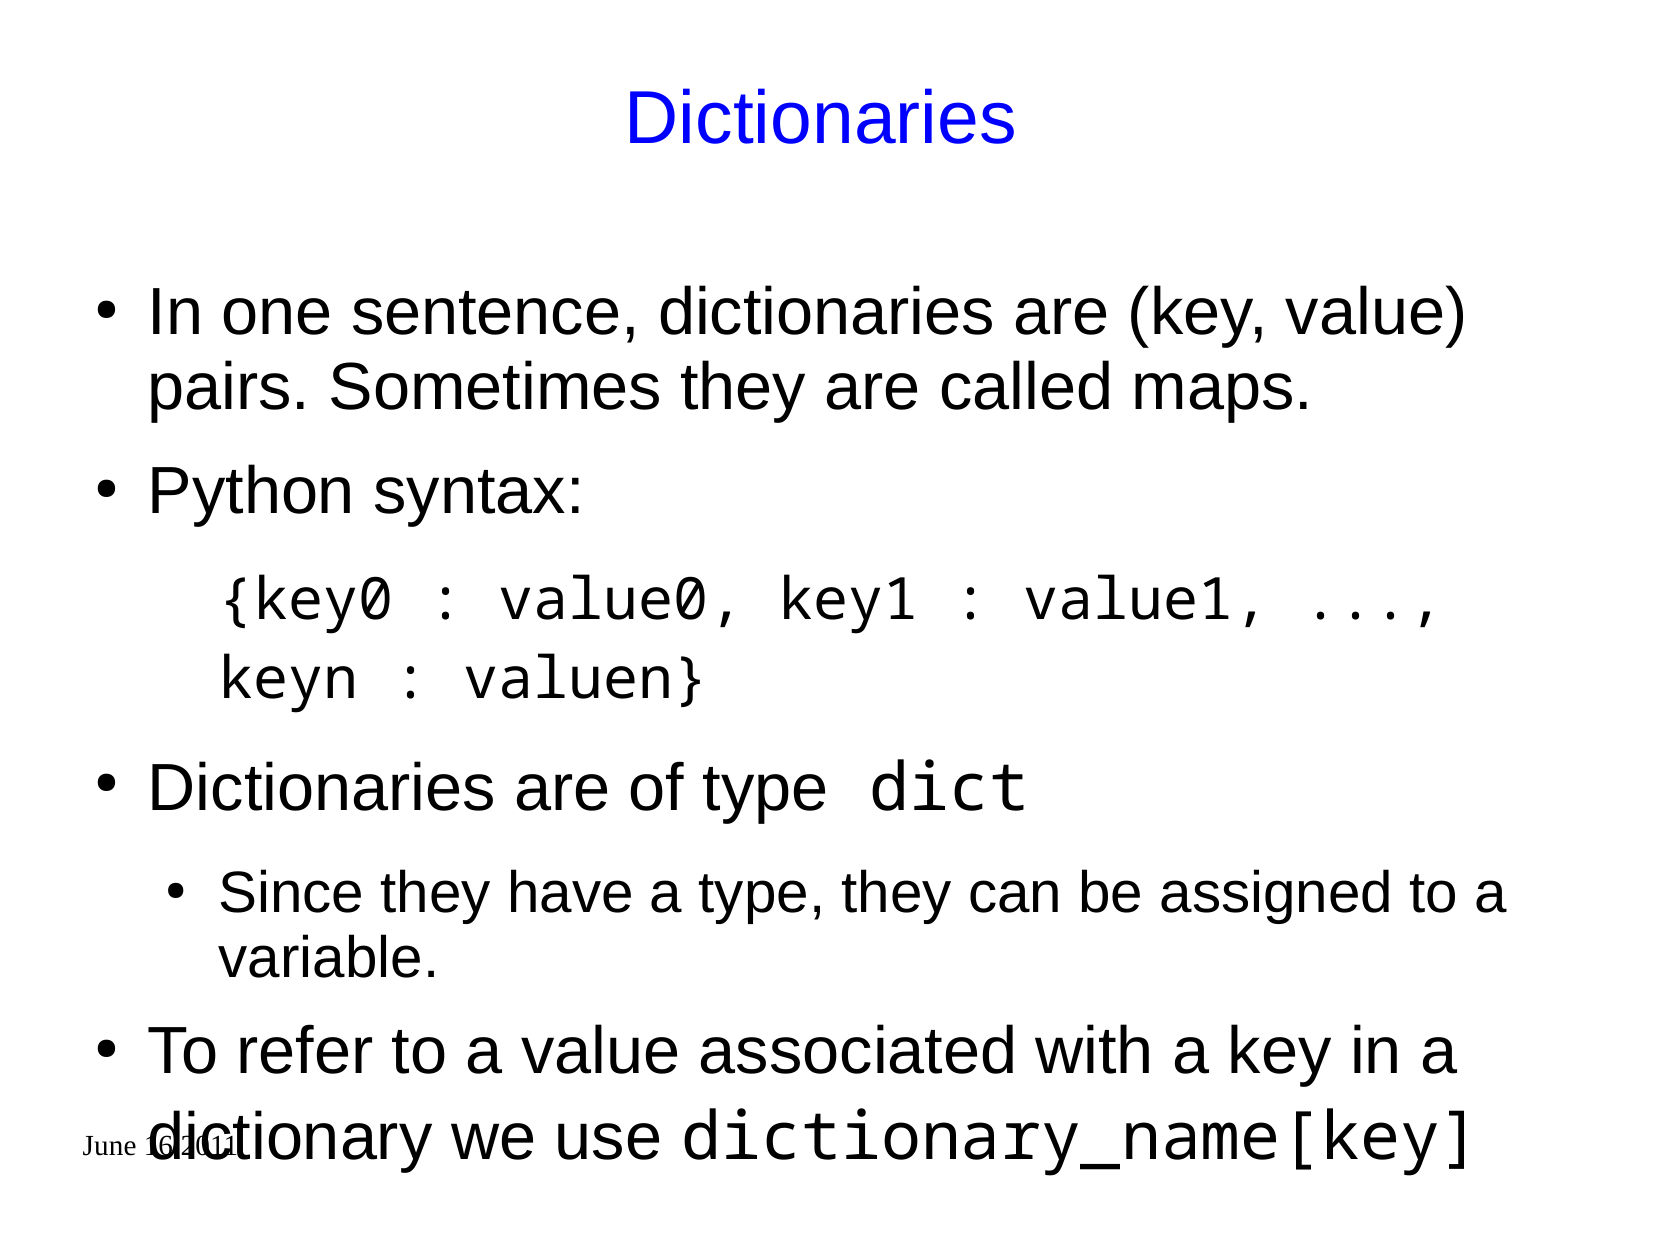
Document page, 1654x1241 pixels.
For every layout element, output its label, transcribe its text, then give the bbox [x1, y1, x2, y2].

list In one sentence, dictionaries are (key, value) pairs. Sometimes they are called maps. Python syntax: {key0 : value0, key1 : value1, ..., keyn : valuen} Dictionaries are of type dict Since they have a type, they can be assigned to a variable. To refer to a value associated with a key in a dictionary we use dictionary_name[key] [76, 274, 1565, 1108]
title Dictionaries [76, 58, 1565, 178]
